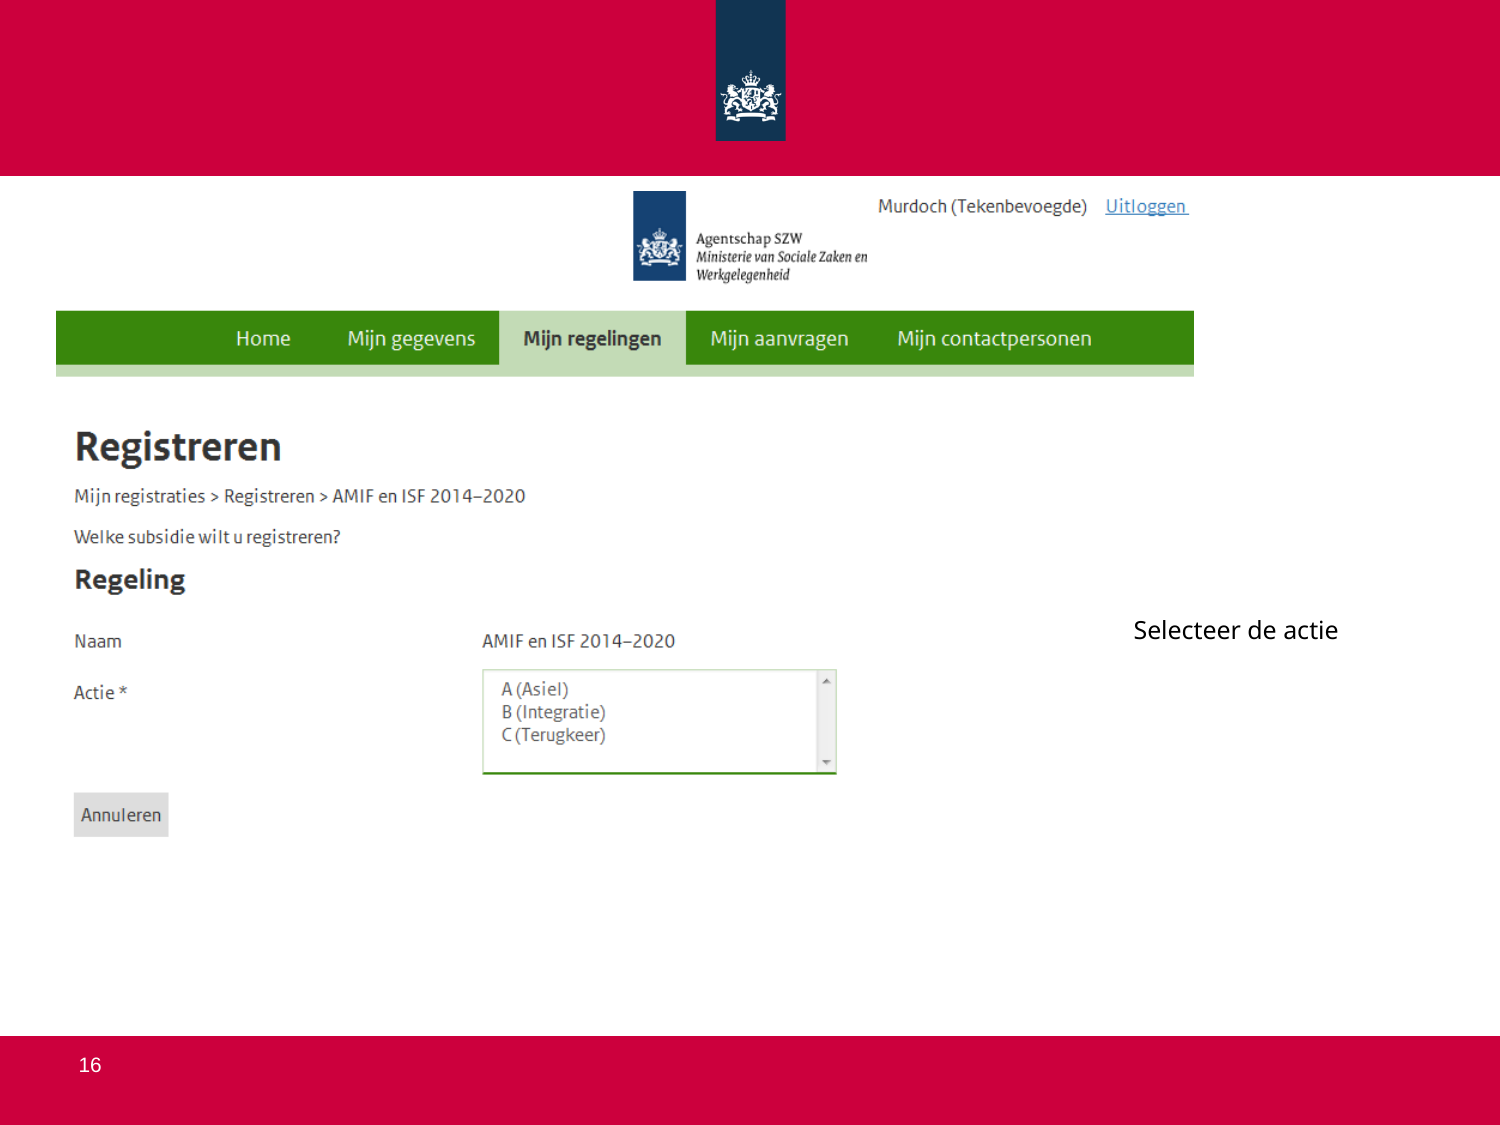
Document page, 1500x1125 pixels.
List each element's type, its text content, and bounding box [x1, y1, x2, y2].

text_box Selecteer de actie [1118, 608, 1464, 713]
picture [56, 191, 1194, 843]
text_box [63, 1043, 181, 1104]
